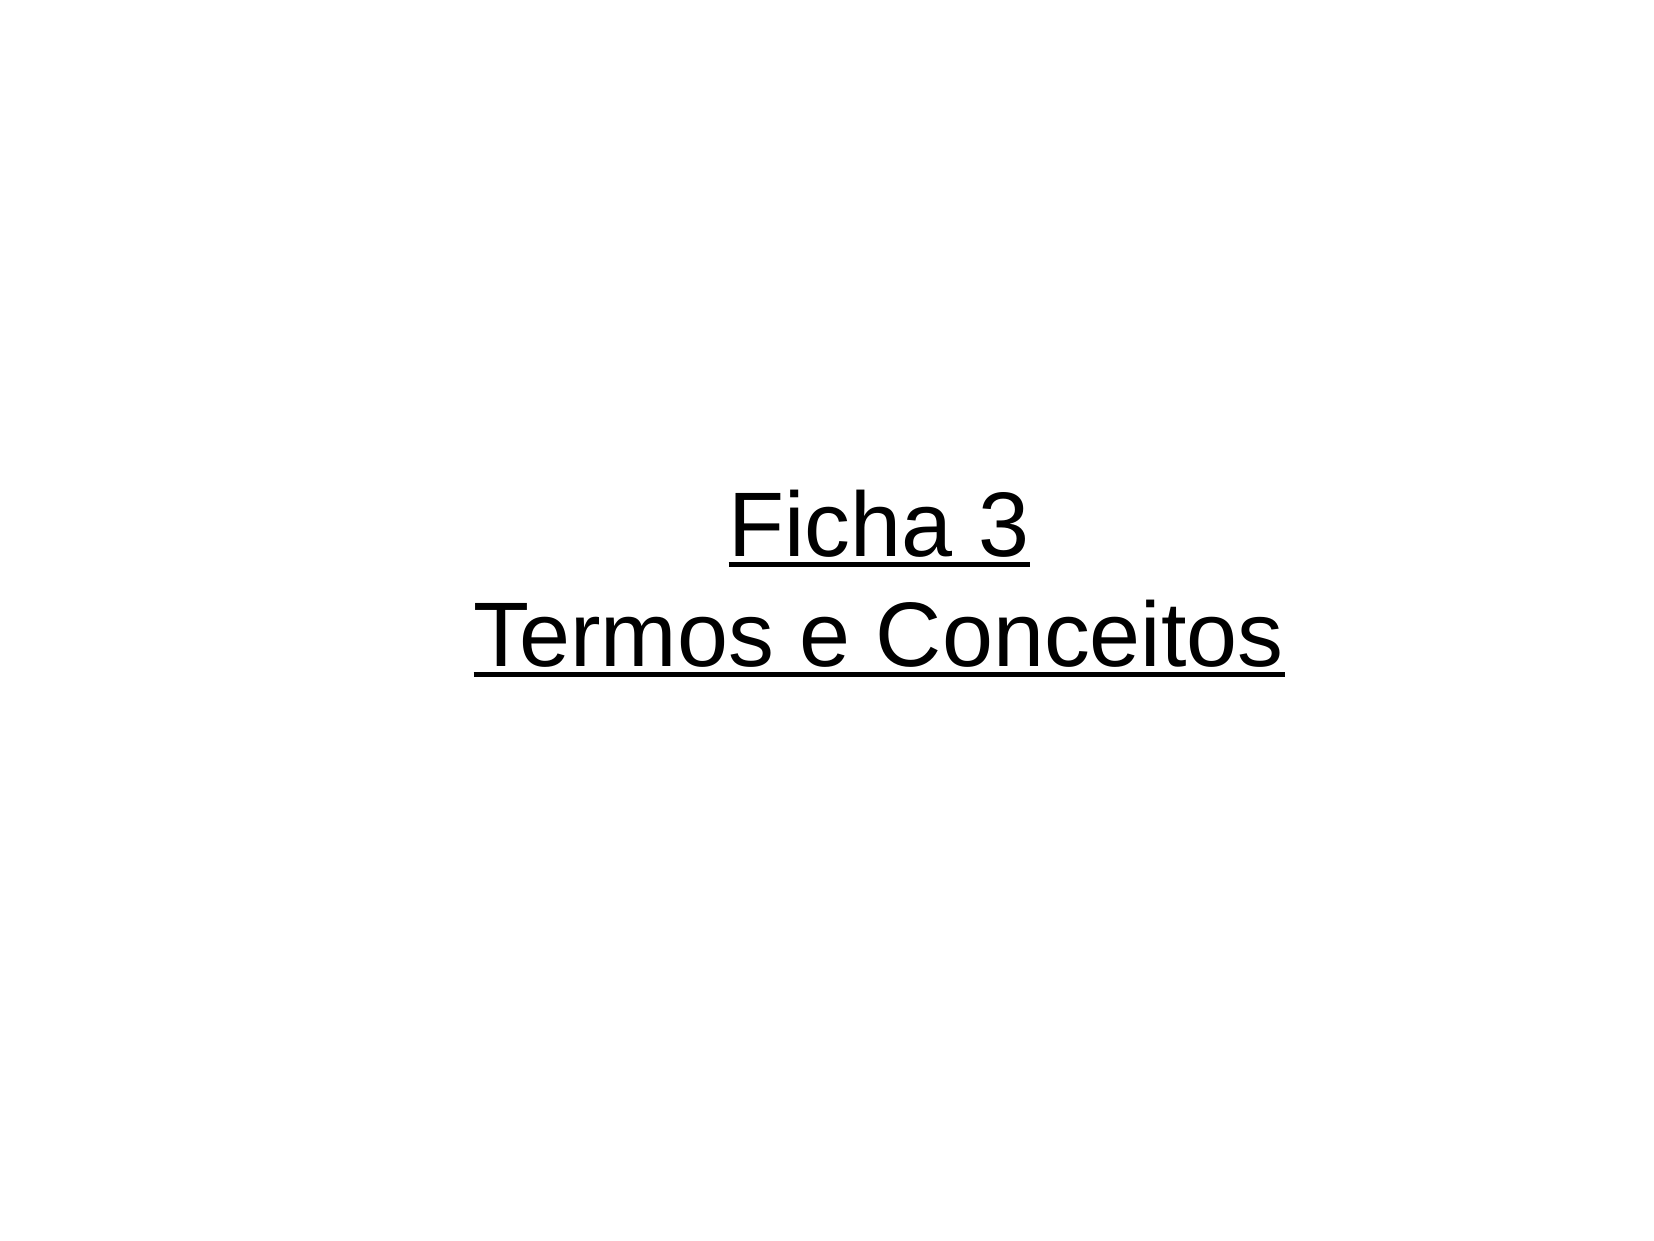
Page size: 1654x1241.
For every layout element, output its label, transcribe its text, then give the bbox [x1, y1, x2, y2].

title Ficha 3 Termos e Conceitos [135, 465, 1624, 673]
